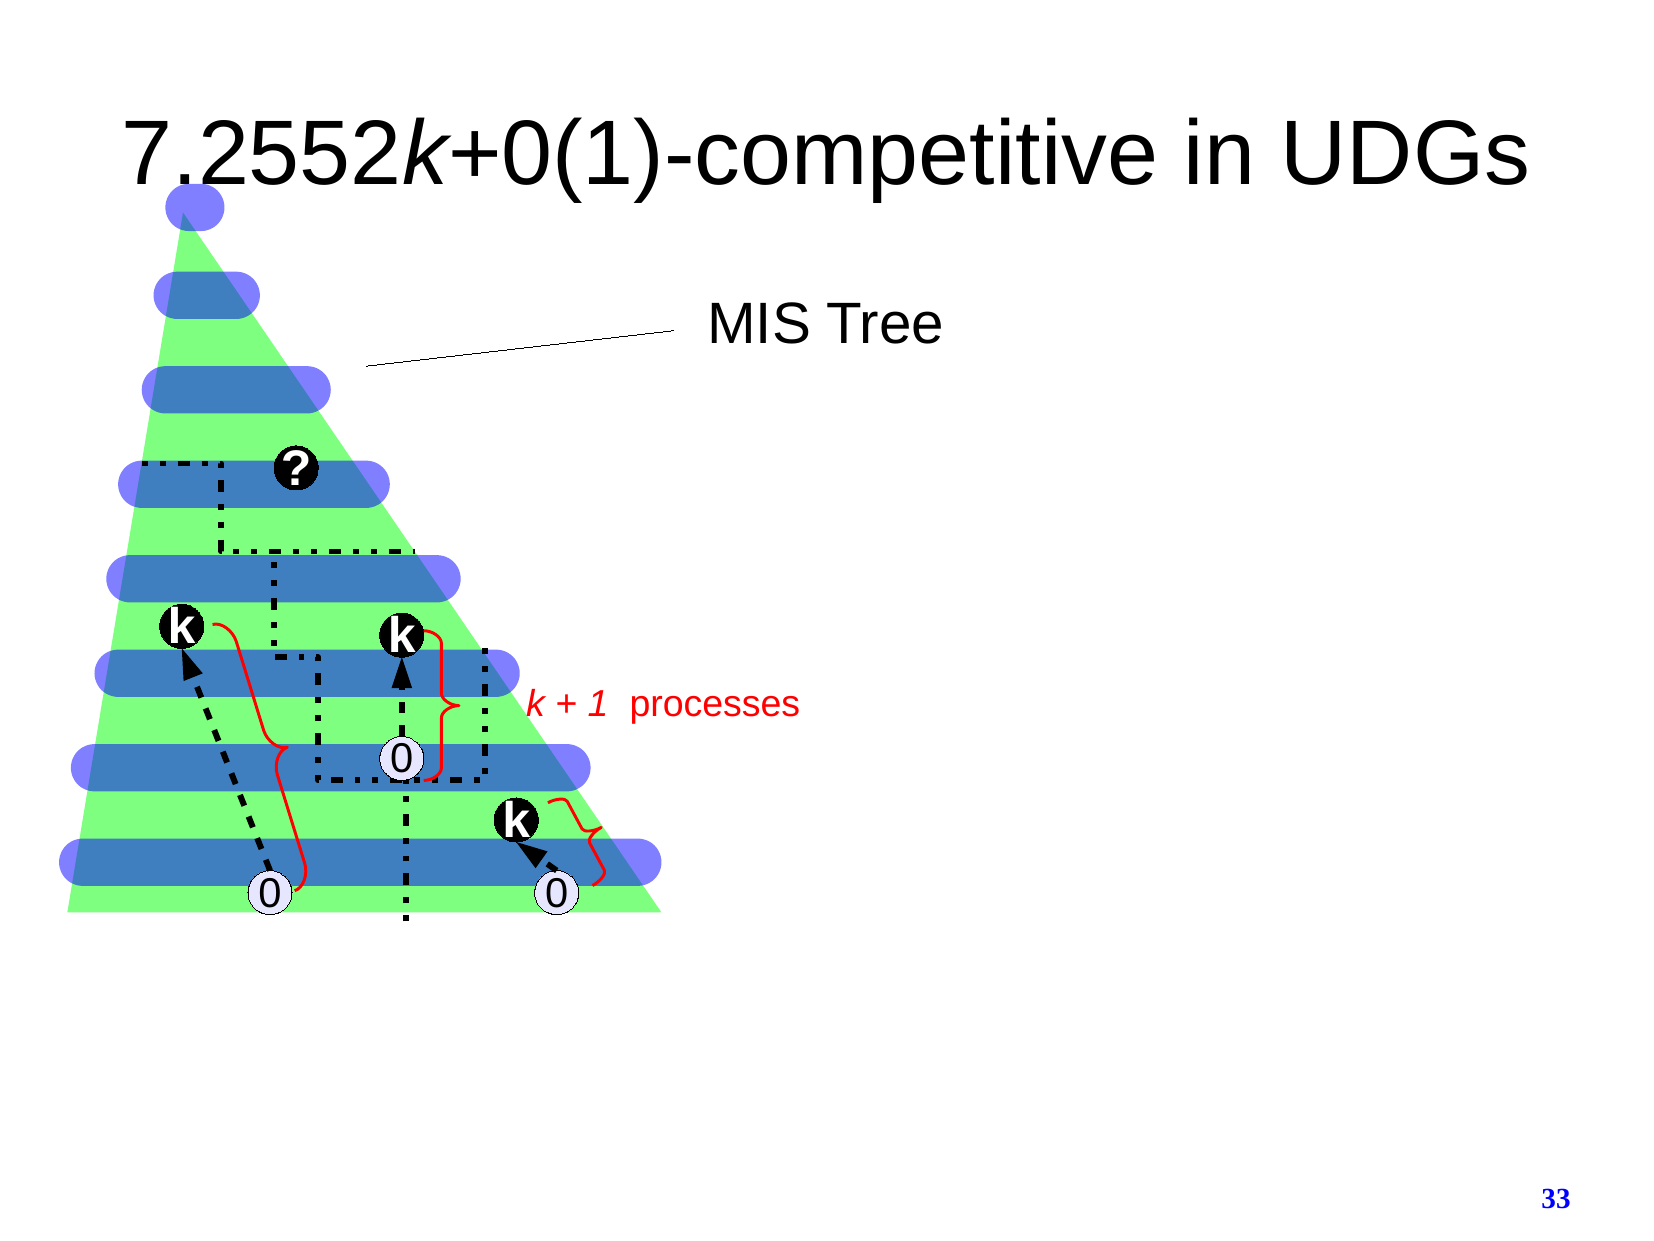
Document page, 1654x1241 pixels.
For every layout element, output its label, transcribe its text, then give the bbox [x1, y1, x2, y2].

text_box 0 [247, 870, 293, 915]
text_box [59, 183, 662, 913]
text_box k [379, 613, 424, 658]
text_box ? [274, 445, 319, 490]
text_box k [159, 604, 204, 649]
text_box k + 1 processes [511, 675, 815, 733]
text_box k [494, 797, 539, 842]
title 7.2552k+0(1)-competitive in UDGs [82, 49, 1571, 257]
text_box MIS Tree [693, 283, 959, 530]
text_box 0 [534, 870, 579, 915]
text_box 0 [379, 736, 424, 781]
